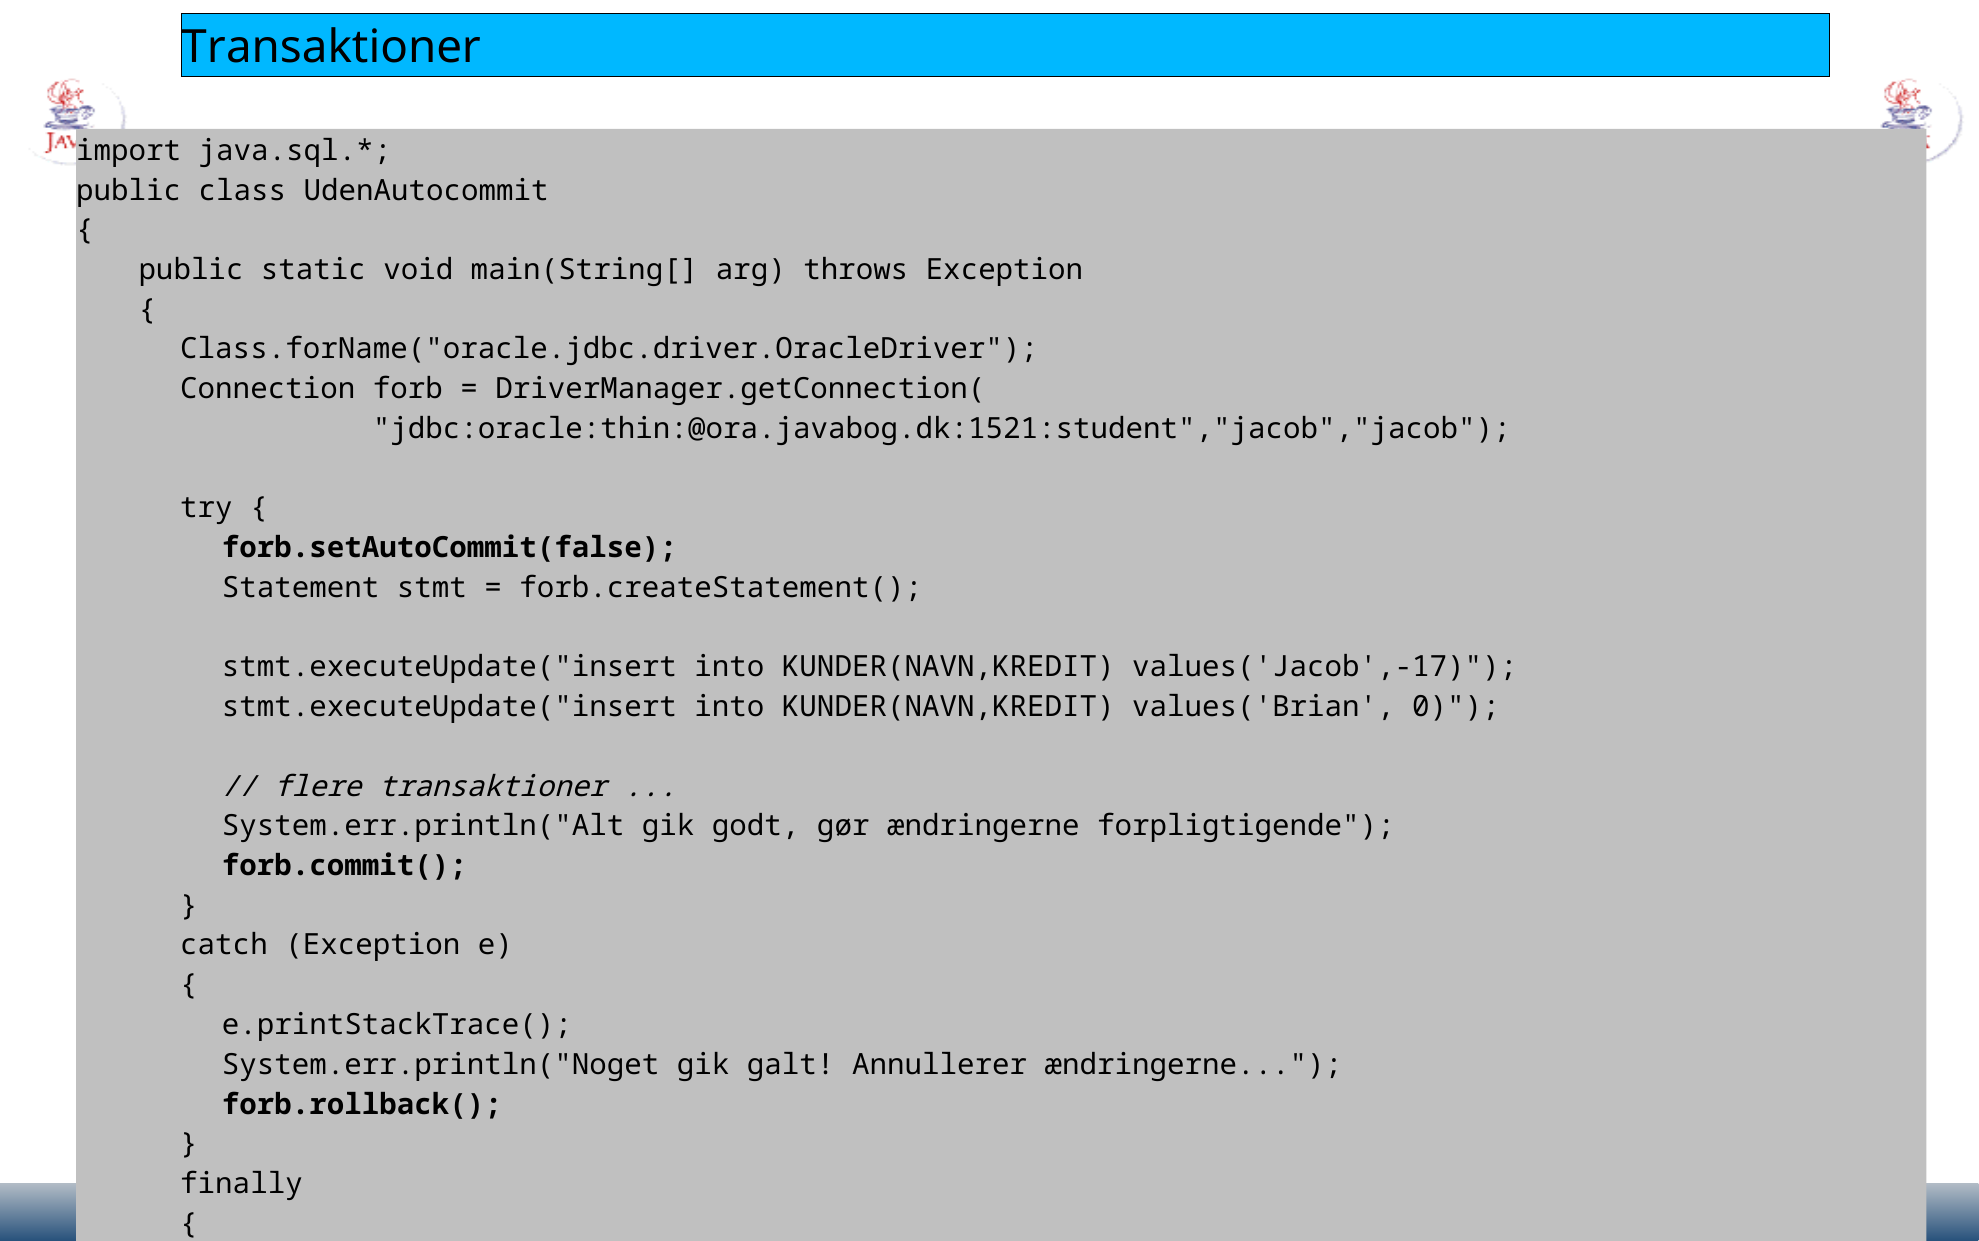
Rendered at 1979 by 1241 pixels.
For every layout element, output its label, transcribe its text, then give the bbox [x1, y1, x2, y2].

text_box Transaktioner [181, 13, 1830, 68]
picture [12, 71, 131, 169]
text_box import java.sql.*; public class UdenAutocommit { public static void main(String[] arg) throws Exception { Class.forName("oracle.jdbc.driver.OracleDriver"); Connection forb = DriverManager.getConnection( "jdbc:oracle:thin:@ora.javabog.dk:1521:student","jacob","jacob"); try { forb.setAutoCommit(false); Statement stmt = forb.createStatement(); stmt.executeUpdate("insert into KUNDER(NAVN,KREDIT) values('Jacob',-17)"); stmt.executeUpdate("insert into KUNDER(NAVN,KREDIT) values('Brian', 0)"); // flere transaktioner ... System.err.println("Alt gik godt, gør ændringerne forpligtigende"); forb.commit(); } catch (Exception e) { e.printStackTrace(); System.err.println("Noget gik galt! Annullerer ændringerne..."); forb.rollback(); } finally { // Husk at sætte auto-commit tilbage, af hensyn til andre transaktioner forb.setAutoCommit(true); } } } [76, 128, 1927, 1241]
picture [1849, 71, 1968, 169]
